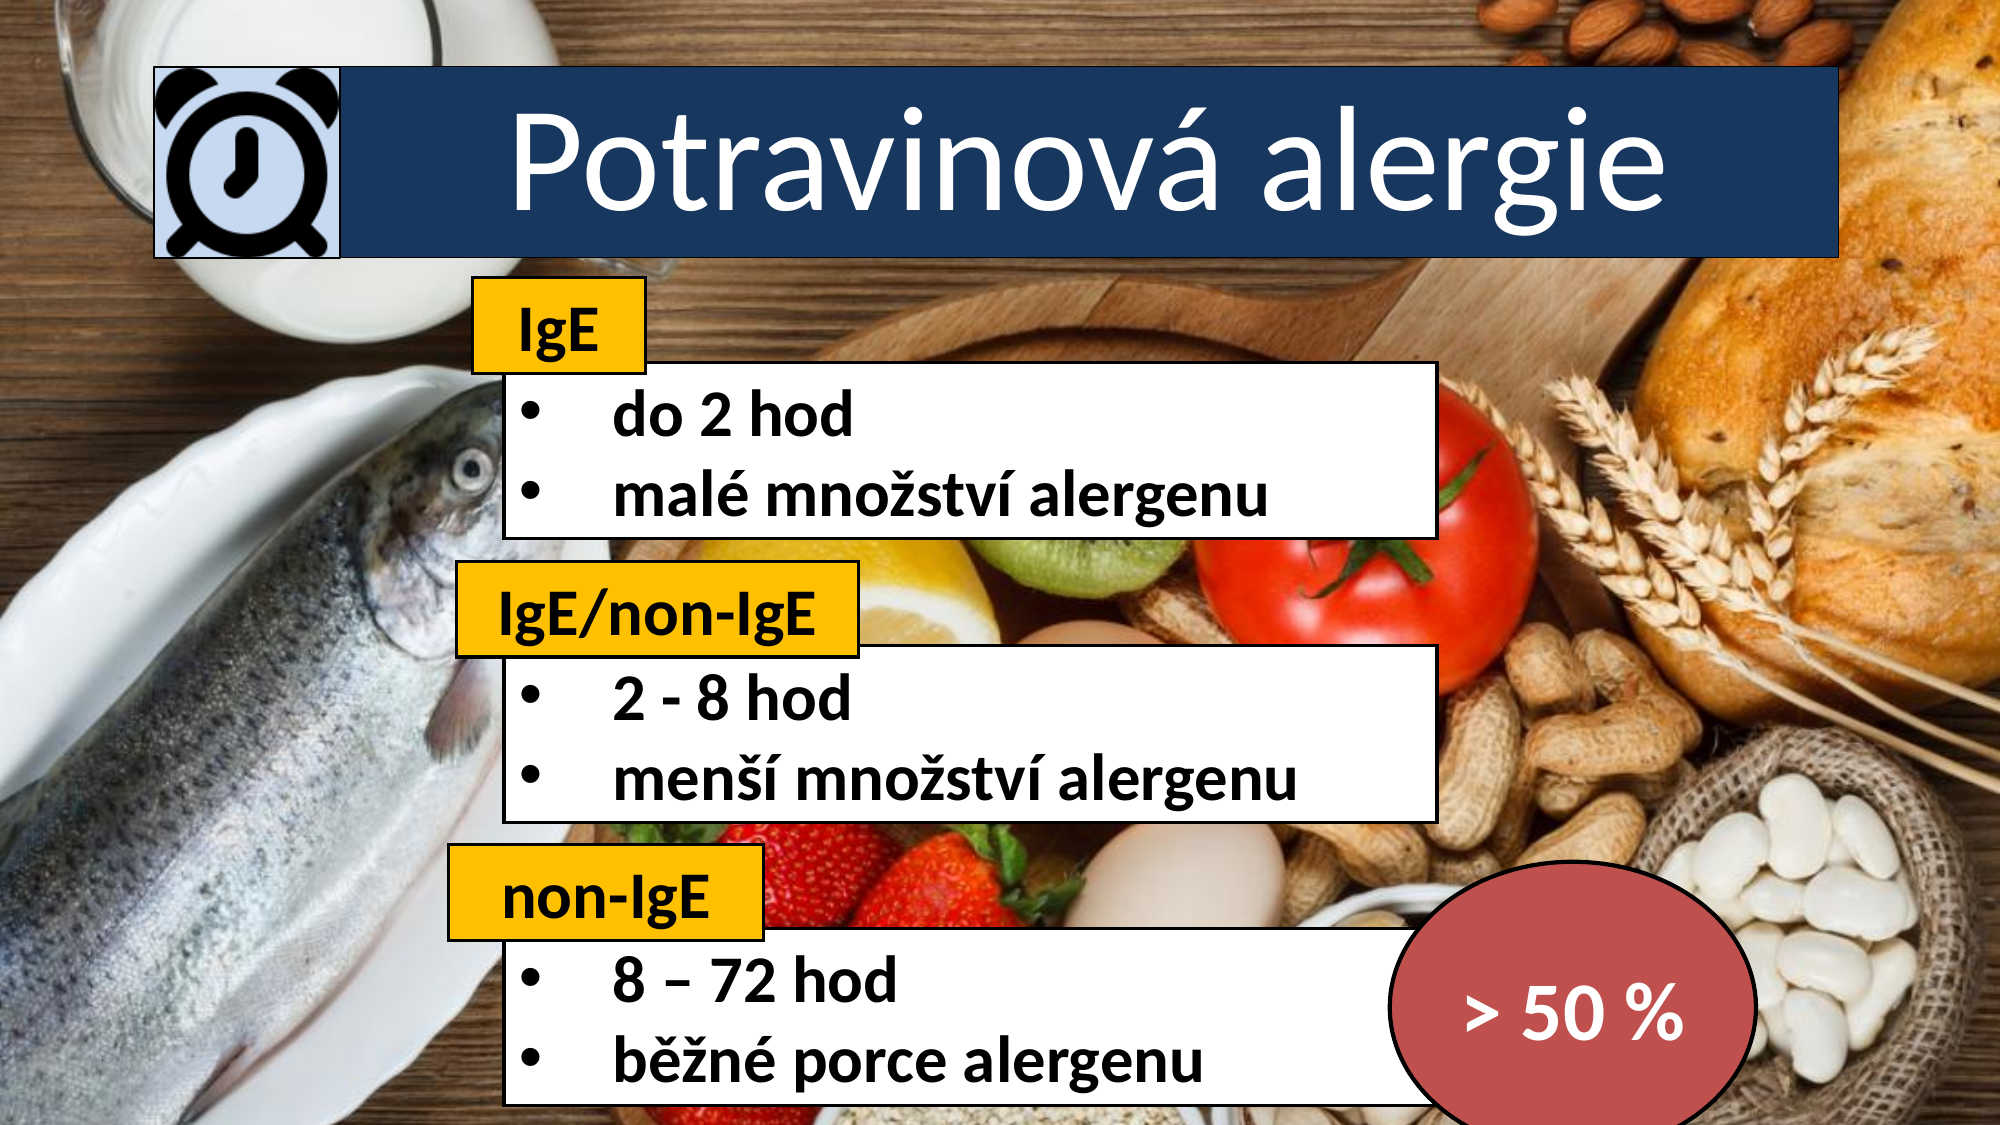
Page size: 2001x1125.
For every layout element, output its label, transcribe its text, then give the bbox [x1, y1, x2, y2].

text_box 2 - 8 hod menší množství alergenu [503, 645, 1438, 823]
text_box 8 – 72 hod běžné porce alergenu [503, 928, 1436, 1106]
text_box > 50 % [1389, 861, 1757, 1125]
text_box do 2 hod malé množství alergenu [503, 362, 1438, 539]
text_box non-IgE [448, 844, 764, 941]
text_box IgE/non-IgE [456, 561, 859, 657]
picture [0, 0, 2000, 1125]
text_box IgE [472, 277, 646, 374]
text_box Potravinová alergie [341, 66, 1839, 258]
